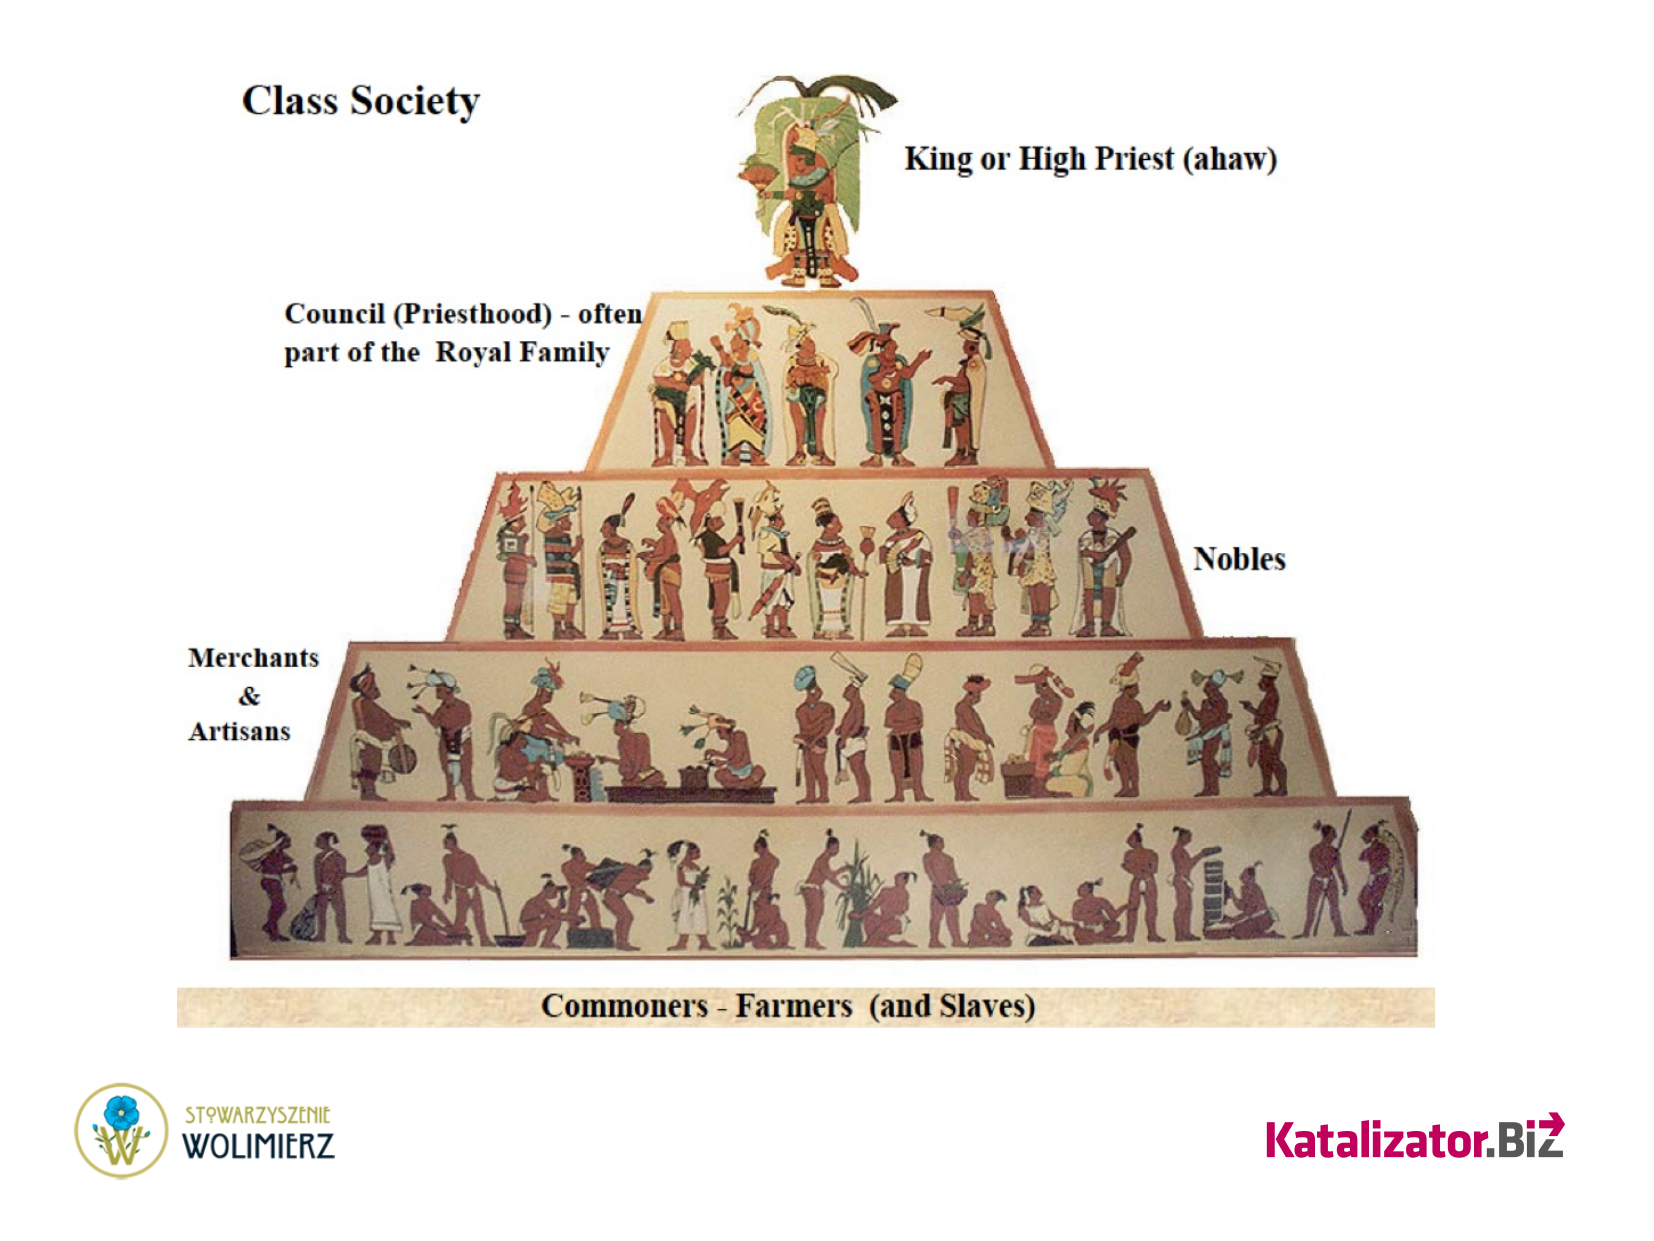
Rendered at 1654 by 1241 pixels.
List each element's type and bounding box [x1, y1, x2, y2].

picture [177, 48, 1436, 1028]
picture [1251, 1098, 1585, 1178]
picture [68, 1066, 343, 1198]
